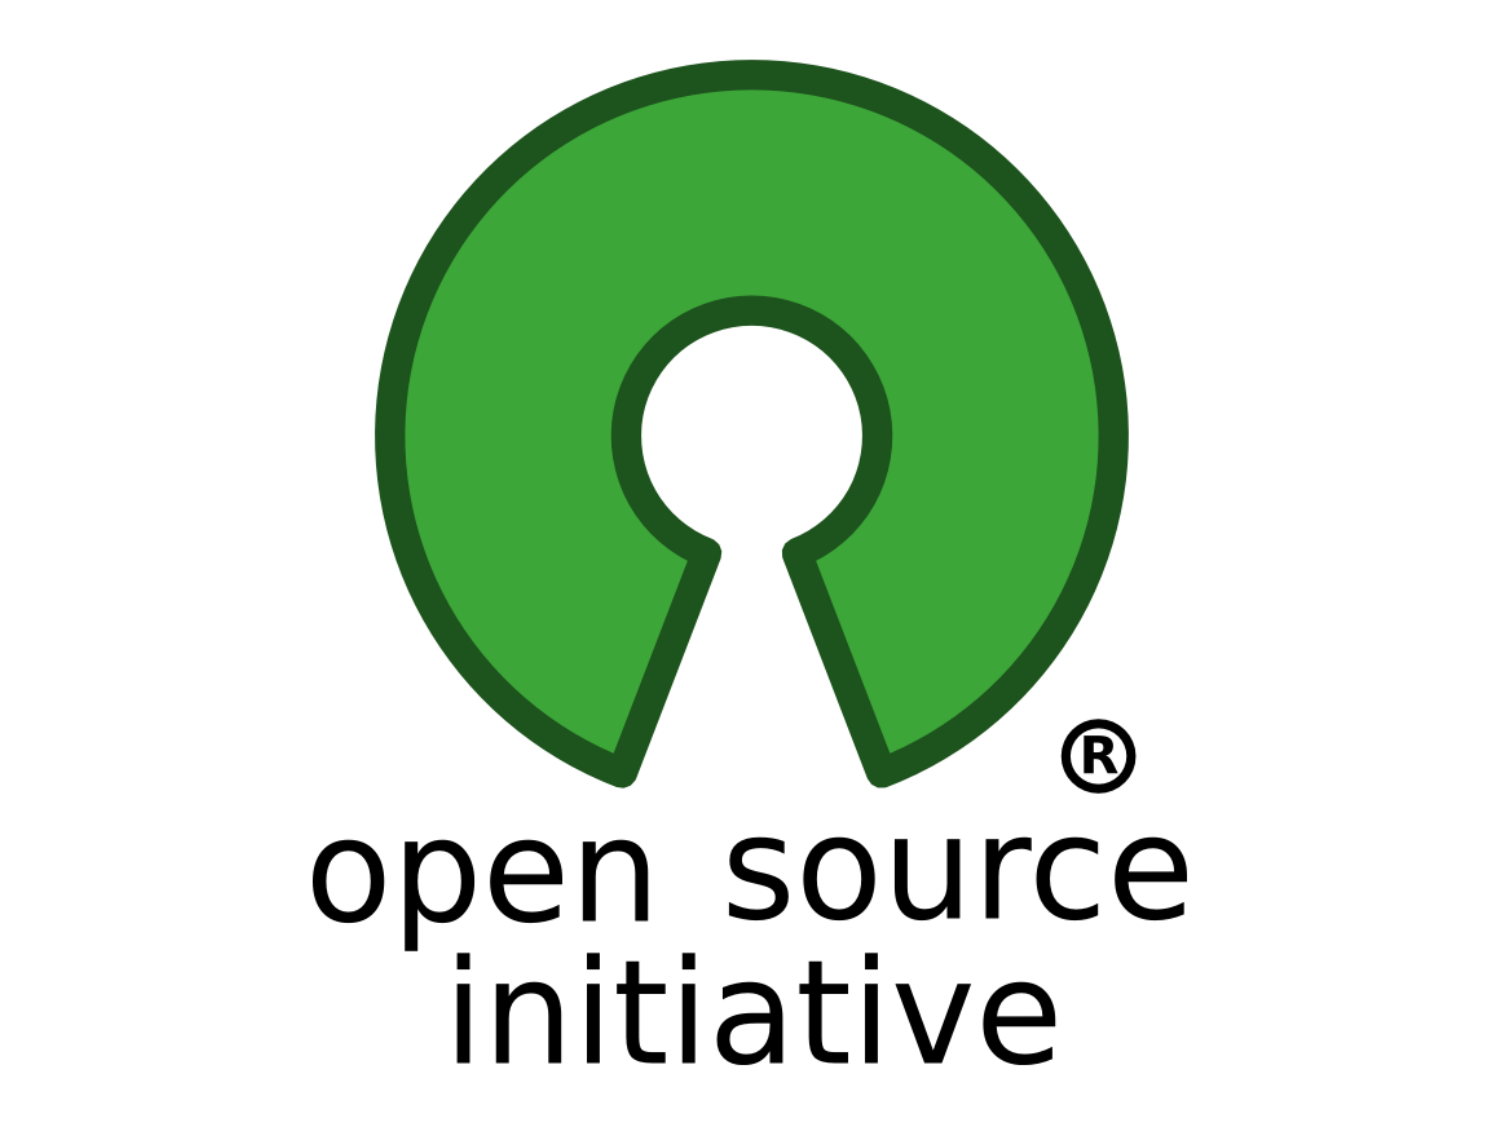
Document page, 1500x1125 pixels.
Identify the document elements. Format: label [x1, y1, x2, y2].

picture [287, 34, 1213, 1091]
